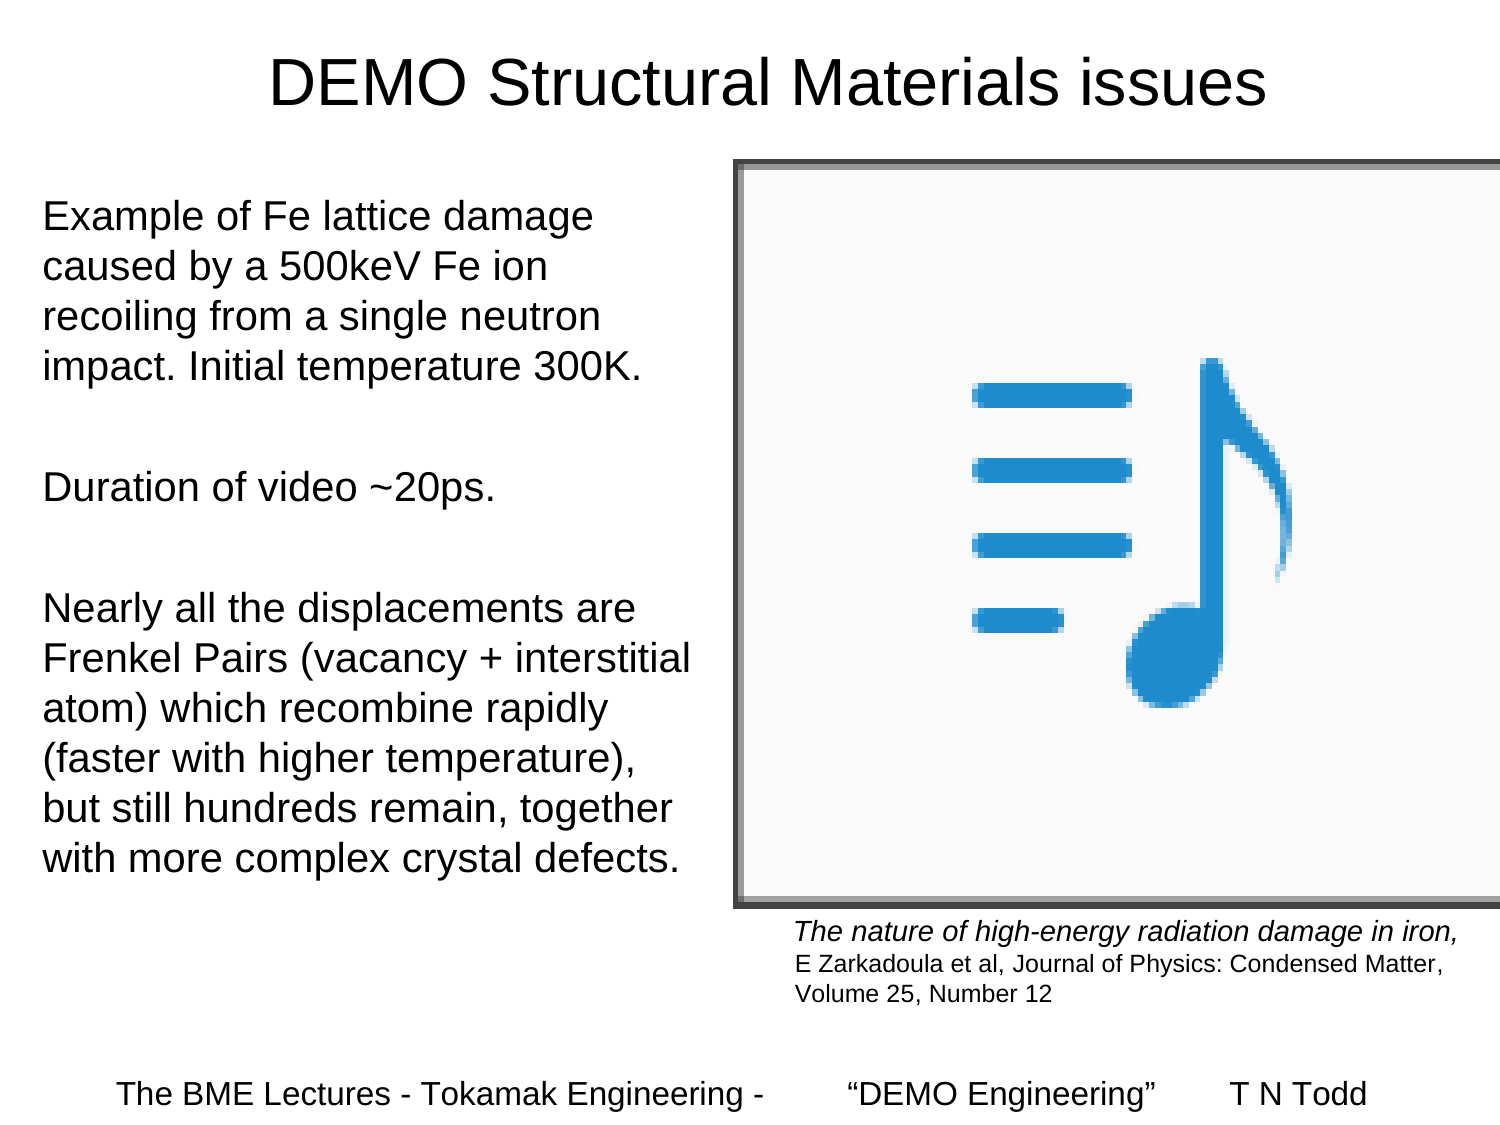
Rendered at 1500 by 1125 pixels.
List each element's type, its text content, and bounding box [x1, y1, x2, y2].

text_box Example of Fe lattice damage caused by a 500keV Fe ion recoiling from a single neutron impact. Initial temperature 300K. Duration of video ~20ps. Nearly all the displacements are Frenkel Pairs (vacancy + interstitial atom) which recombine rapidly (faster with higher temperature), but still hundreds remain, together with more complex crystal defects. [0, 181, 716, 979]
text_box [732, 158, 1500, 910]
text_box The nature of high-energy radiation damage in iron, E Zarkadoula et al, Journal of Physics: Condensed Matter, Volume 25, Number 12 [602, 904, 1495, 997]
text_box DEMO Structural Materials issues [104, 9, 1455, 142]
